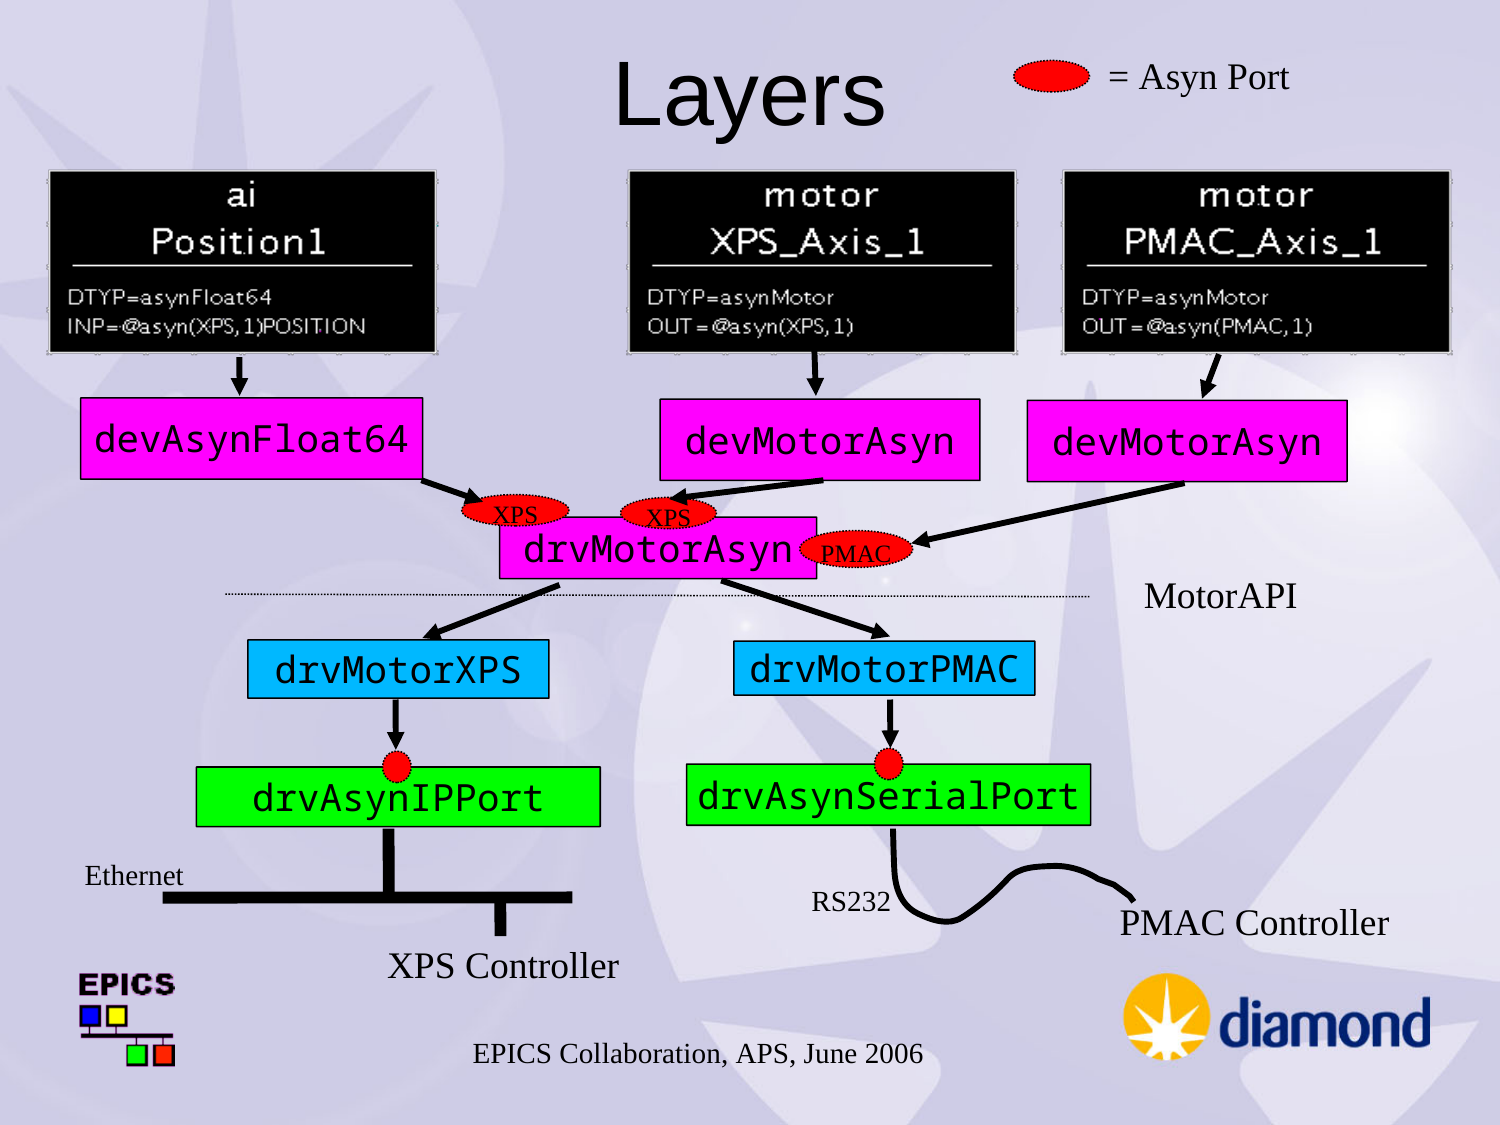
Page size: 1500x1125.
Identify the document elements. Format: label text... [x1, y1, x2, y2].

text_box drvMotorPMAC [733, 641, 1035, 696]
text_box [461, 503, 477, 522]
text_box PMAC [816, 530, 896, 568]
text_box [382, 751, 412, 783]
text_box XPS Controller [387, 944, 614, 987]
text_box [896, 535, 913, 563]
text_box devAsynFloat64 [80, 397, 423, 480]
text_box [1013, 60, 1090, 92]
text_box drvMotorXPS [247, 639, 549, 699]
text_box [620, 502, 634, 524]
picture [35, 158, 1472, 369]
text_box MotorAPI [1143, 575, 1294, 617]
text_box [554, 499, 569, 522]
text_box XPS [634, 494, 703, 532]
text_box XPS [477, 491, 554, 529]
text_box Ethernet [84, 854, 191, 892]
text_box devMotorAsyn [1027, 391, 1348, 490]
text_box PMAC Controller [1119, 901, 1384, 944]
text_box [799, 536, 816, 562]
text_box [703, 502, 717, 524]
text_box drvMotorAsyn [499, 517, 817, 579]
title Layers [76, 0, 1423, 158]
text_box = Asyn Port [1108, 56, 1286, 98]
picture [78, 972, 175, 1070]
text_box drvAsynIPPort [196, 767, 601, 827]
text_box drvAsynSerialPort [686, 764, 1091, 826]
text_box devMotorAsyn [660, 399, 980, 481]
text_box RS232 [811, 880, 918, 918]
text_box [874, 748, 904, 780]
